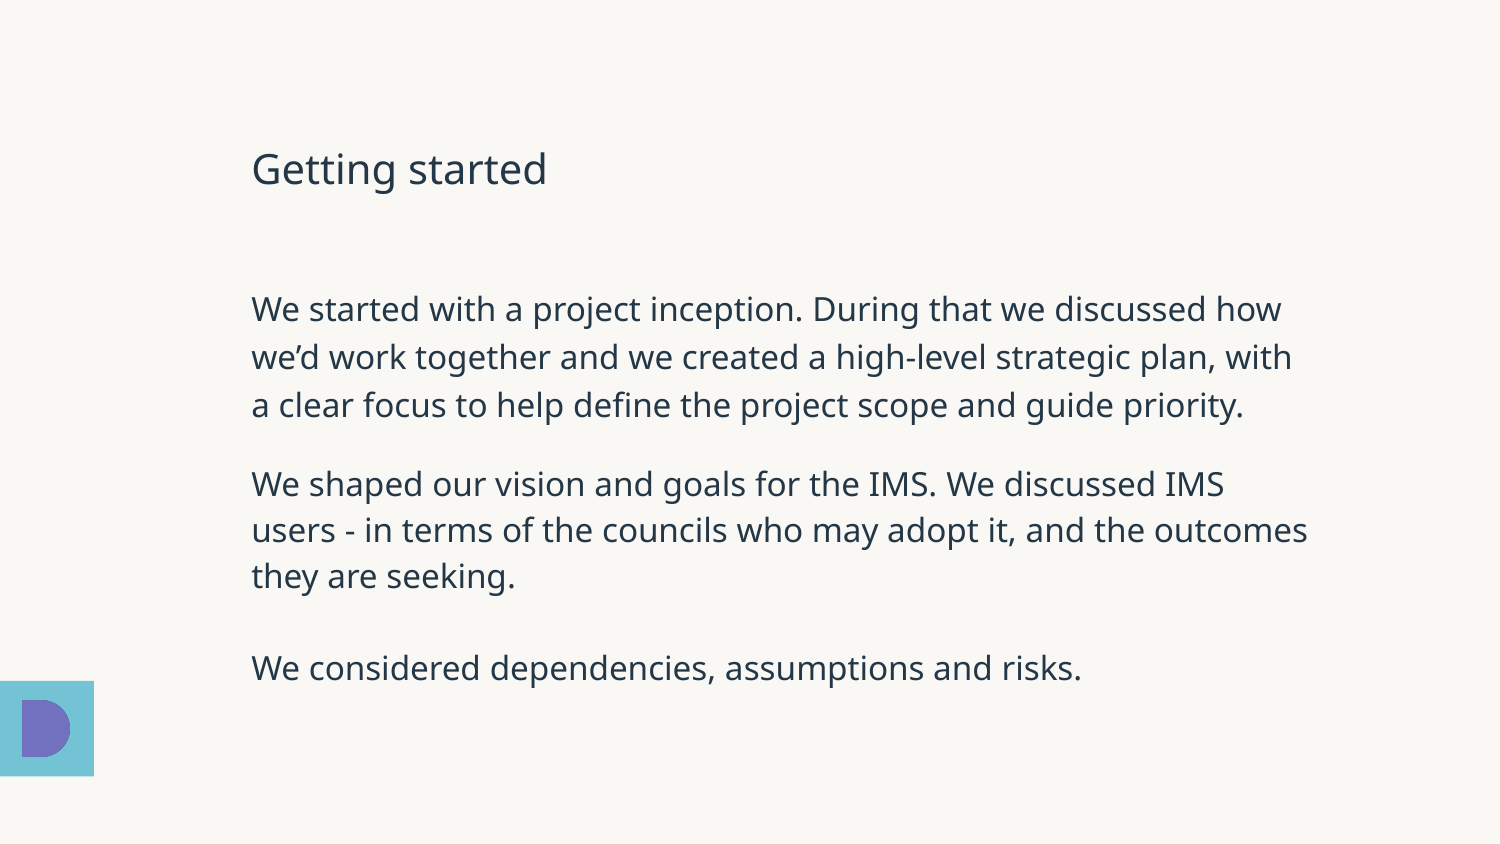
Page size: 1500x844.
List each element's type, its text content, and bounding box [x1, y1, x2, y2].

list We started with a project inception. During that we discussed how we’d work together and we created a high-level strategic plan, with a clear focus to help define the project scope and guide priority. We shaped our vision and goals for the IMS. We discussed IMS users - in terms of the councils who may adopt it, and the outcomes they are seeking. We considered dependencies, assumptions and risks. [236, 265, 1329, 681]
title Getting started [236, 118, 1329, 238]
picture [22, 700, 70, 757]
